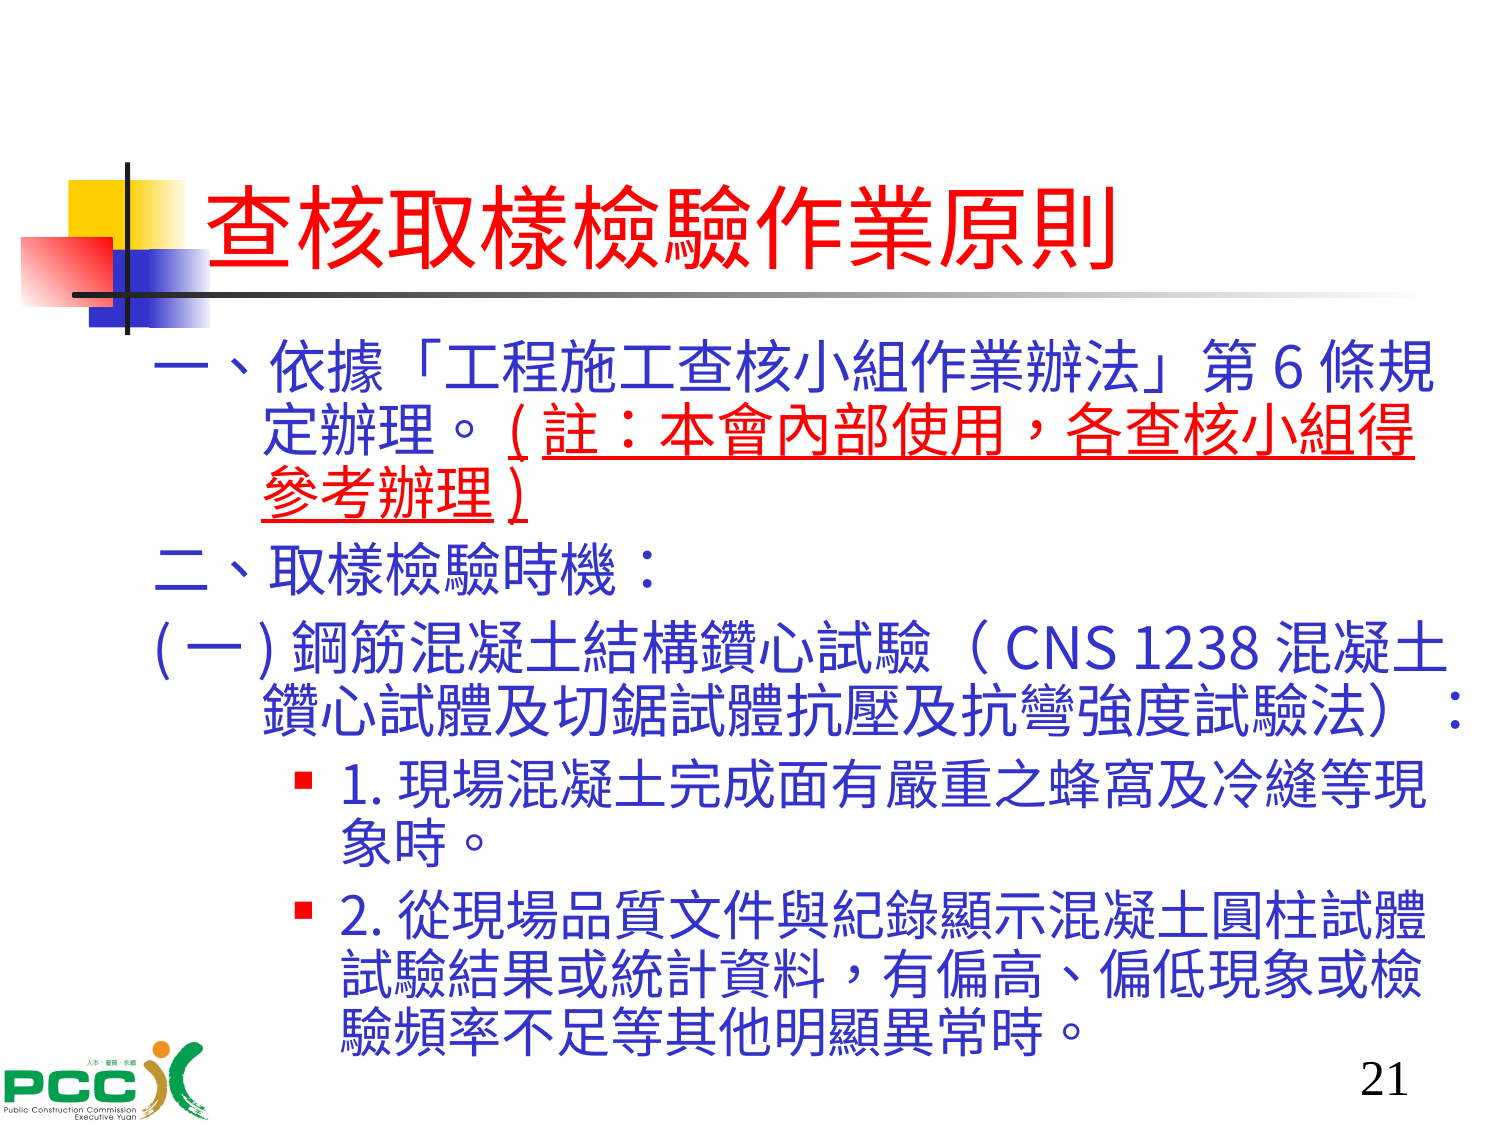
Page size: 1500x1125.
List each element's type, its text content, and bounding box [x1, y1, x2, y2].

title 查核取樣檢驗作業原則 [188, 101, 1468, 289]
list 一、依據「工程施工查核小組作業辦法」第6條規定辦理。(註：本會內部使用，各查核小組得參考辦理) 二、取樣檢驗時機： (一)鋼筋混凝土結構鑽心試驗（CNS 1238混凝土鑽心試體及切鋸試體抗壓及抗彎強度試驗法）： 1.現場混凝土完成面有嚴重之蜂窩及冷縫等現象時。 2.從現場品質文件與紀錄顯示混凝土圓柱試體試驗結果或統計資料，有偏高、偏低現象或檢驗頻率不足等其他明顯異常時。 [137, 331, 1469, 1088]
picture [0, 1037, 226, 1125]
